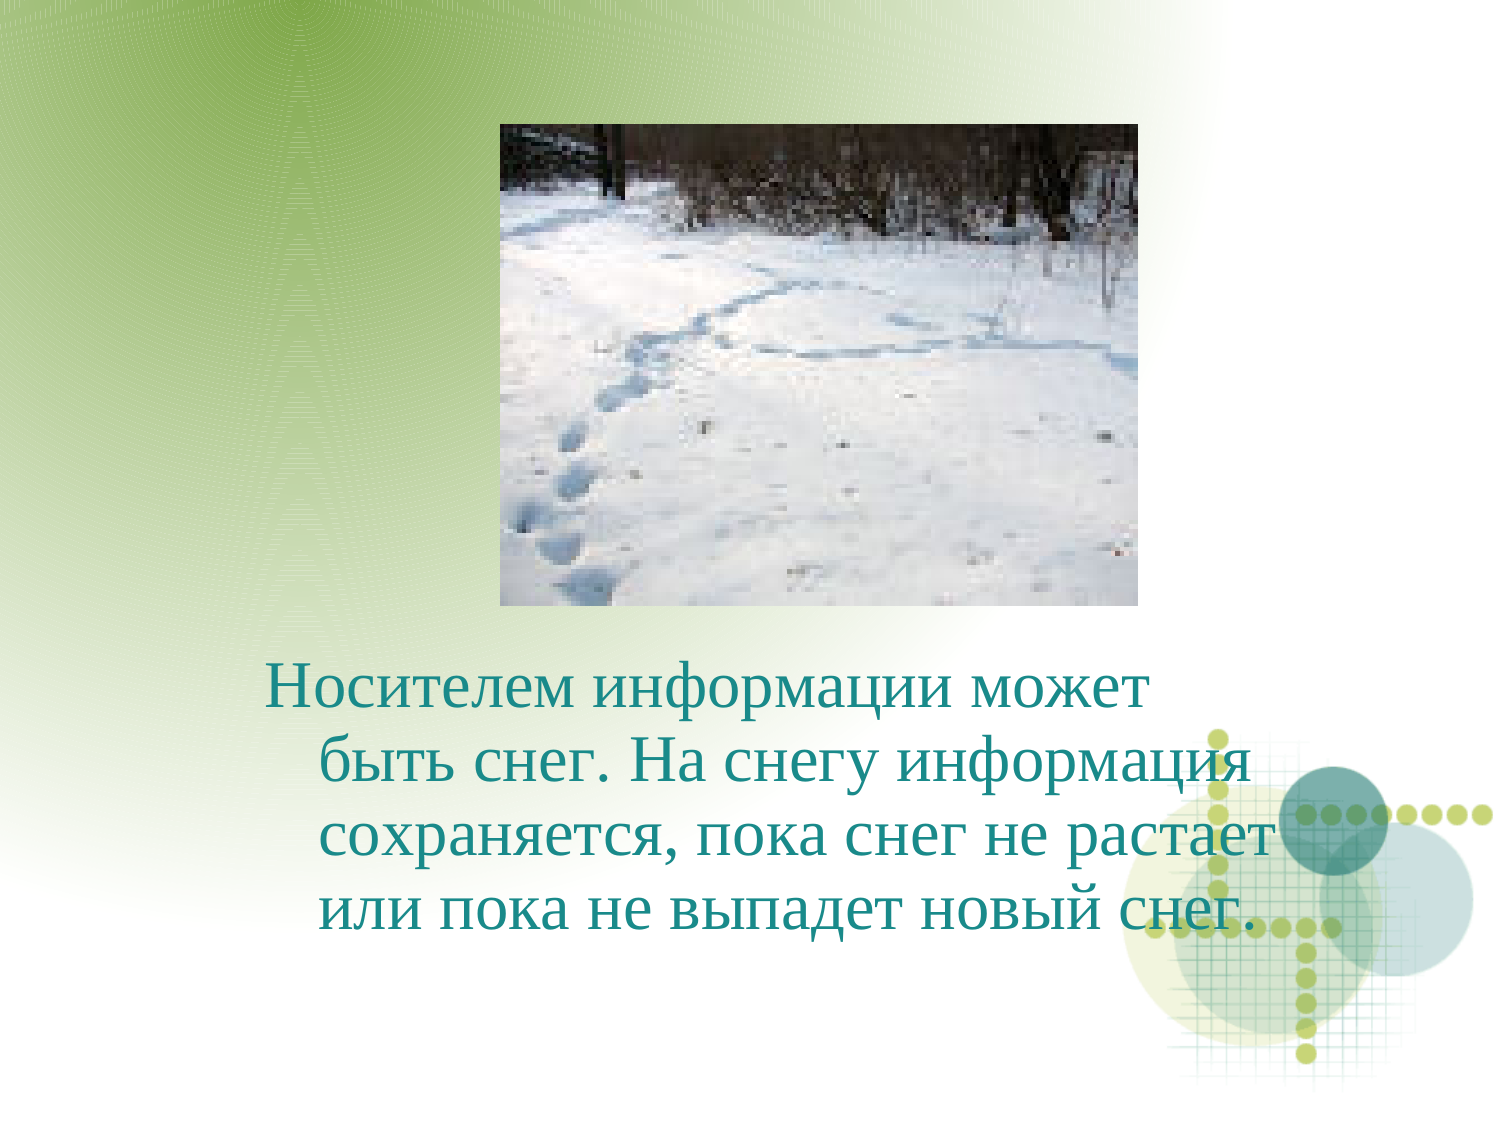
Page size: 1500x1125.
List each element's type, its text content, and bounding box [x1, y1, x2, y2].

picture [1110, 718, 1500, 1098]
title [150, 45, 1426, 234]
picture [500, 124, 1138, 606]
list Носителем информации может быть снег. На снегу информация сохраняется, пока снег не растает или пока не выпадет новый снег. [232, 640, 1319, 952]
